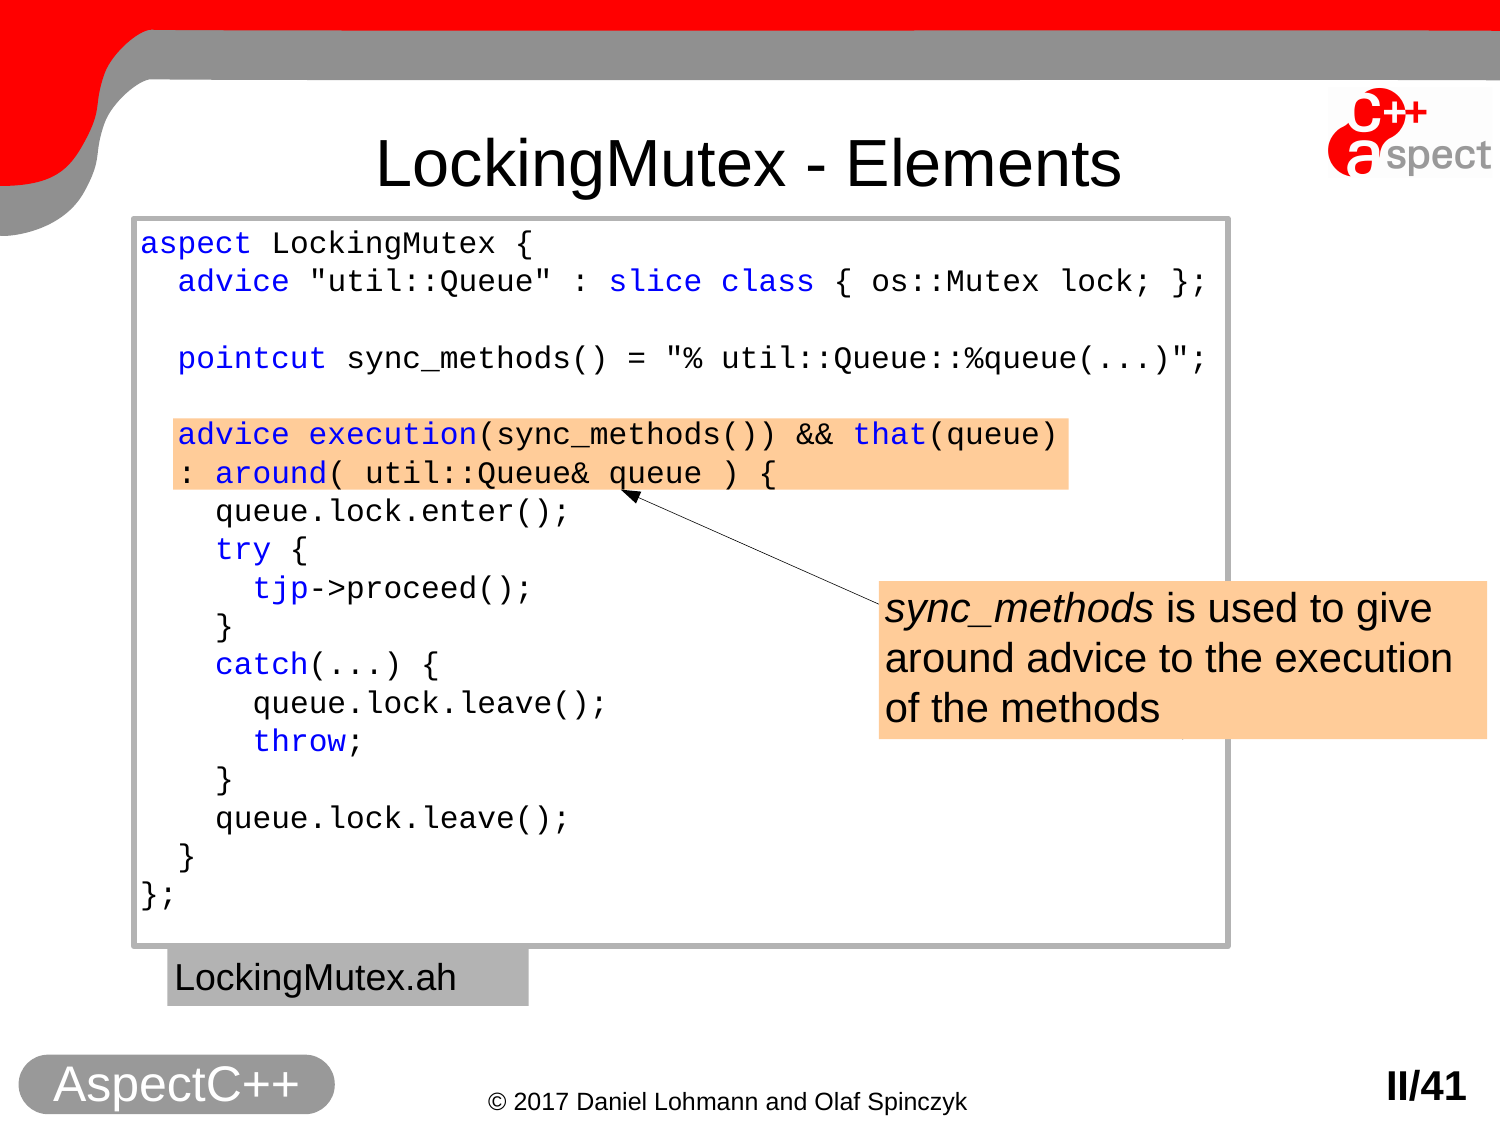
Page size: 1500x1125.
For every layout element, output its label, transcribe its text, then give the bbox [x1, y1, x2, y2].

text_box sync_methods is used to give around advice to the execution of the methods [878, 581, 1488, 740]
text_box LockingMutex.ah [167, 949, 529, 1003]
title LockingMutex - Elements [112, 98, 1388, 223]
text_box aspect LockingMutex { advice "util::Queue" : slice class { os::Mutex lock; }; pointcut sync_methods() = "% util::Queue::%queue(...)"; advice execution(sync_methods()) && that(queue) : around( util::Queue& queue ) { queue.lock.enter(); try { tjp->proceed(); } catch(...) { queue.lock.leave(); throw; } queue.lock.leave(); } }; [133, 218, 1228, 947]
